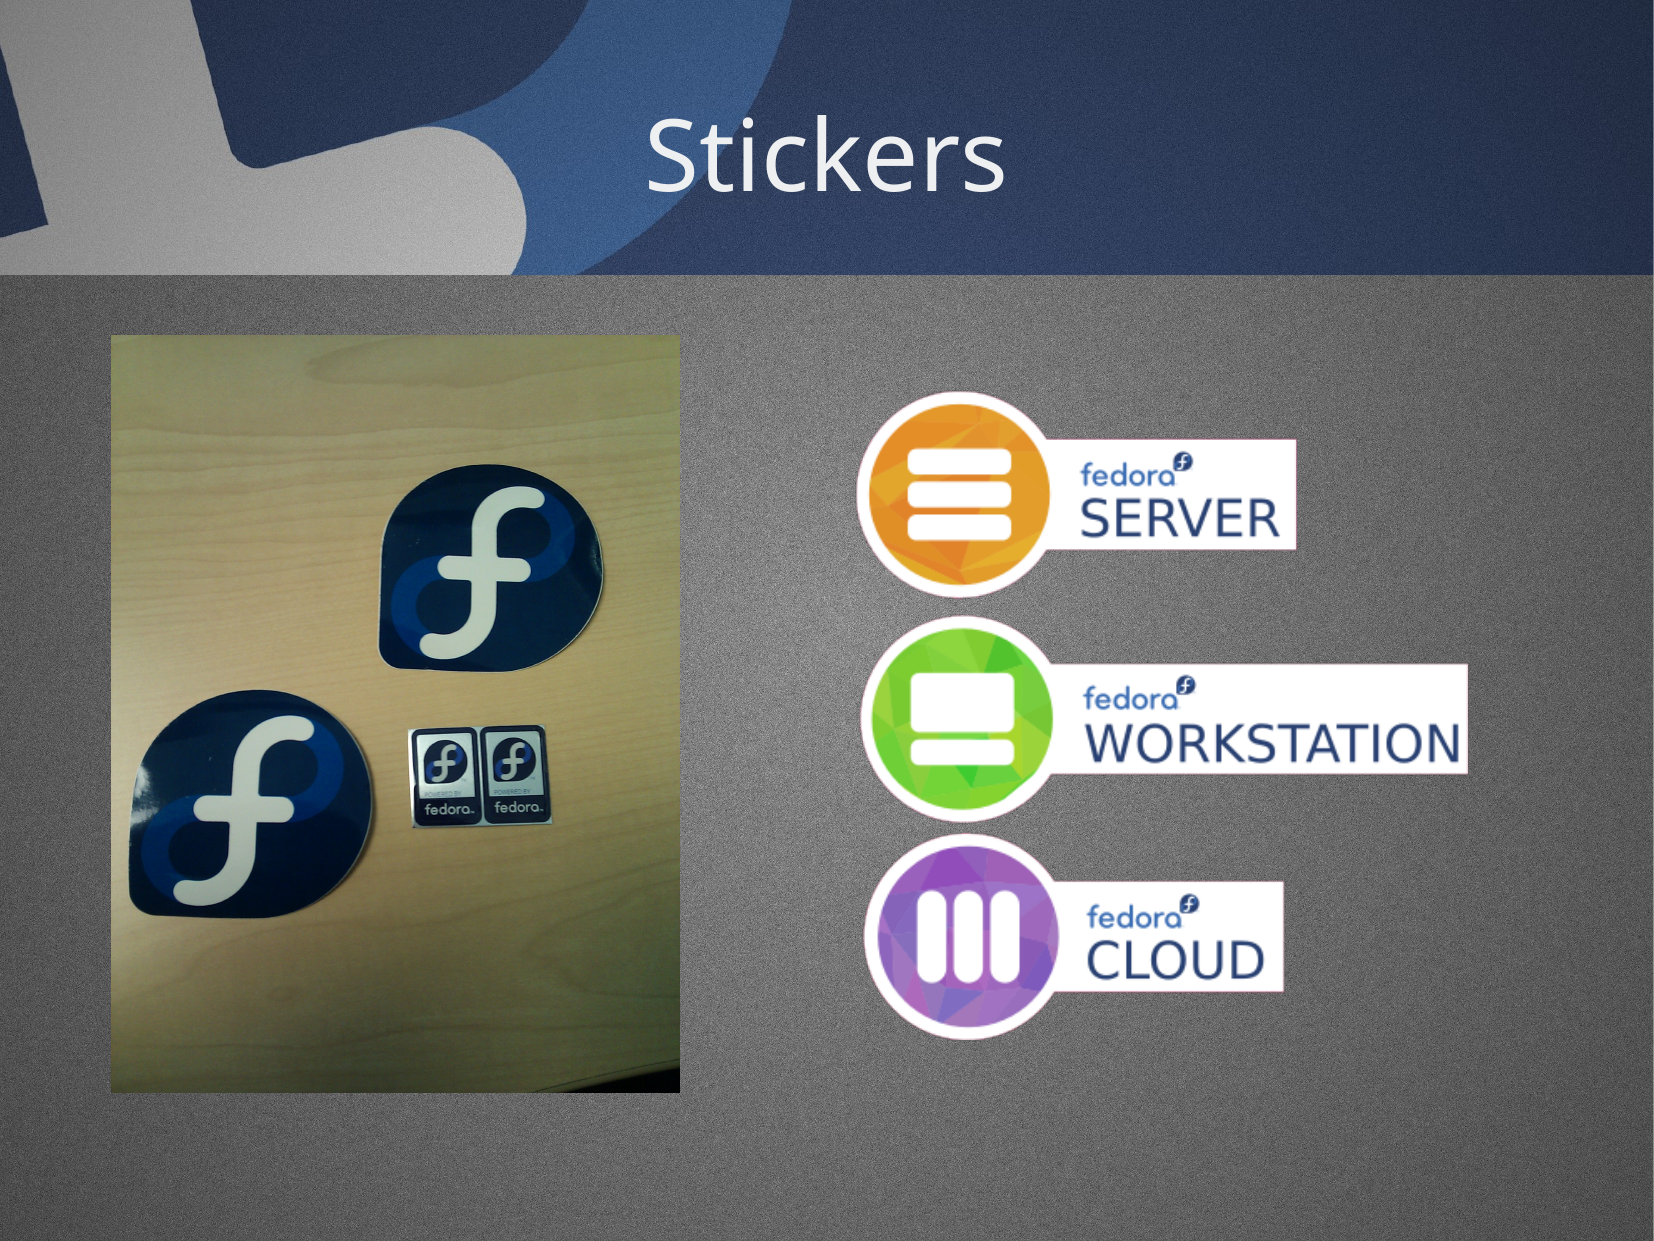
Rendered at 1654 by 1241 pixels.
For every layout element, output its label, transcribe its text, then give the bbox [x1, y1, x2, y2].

title Stickers [82, 49, 1571, 257]
picture [0, 0, 1654, 1241]
